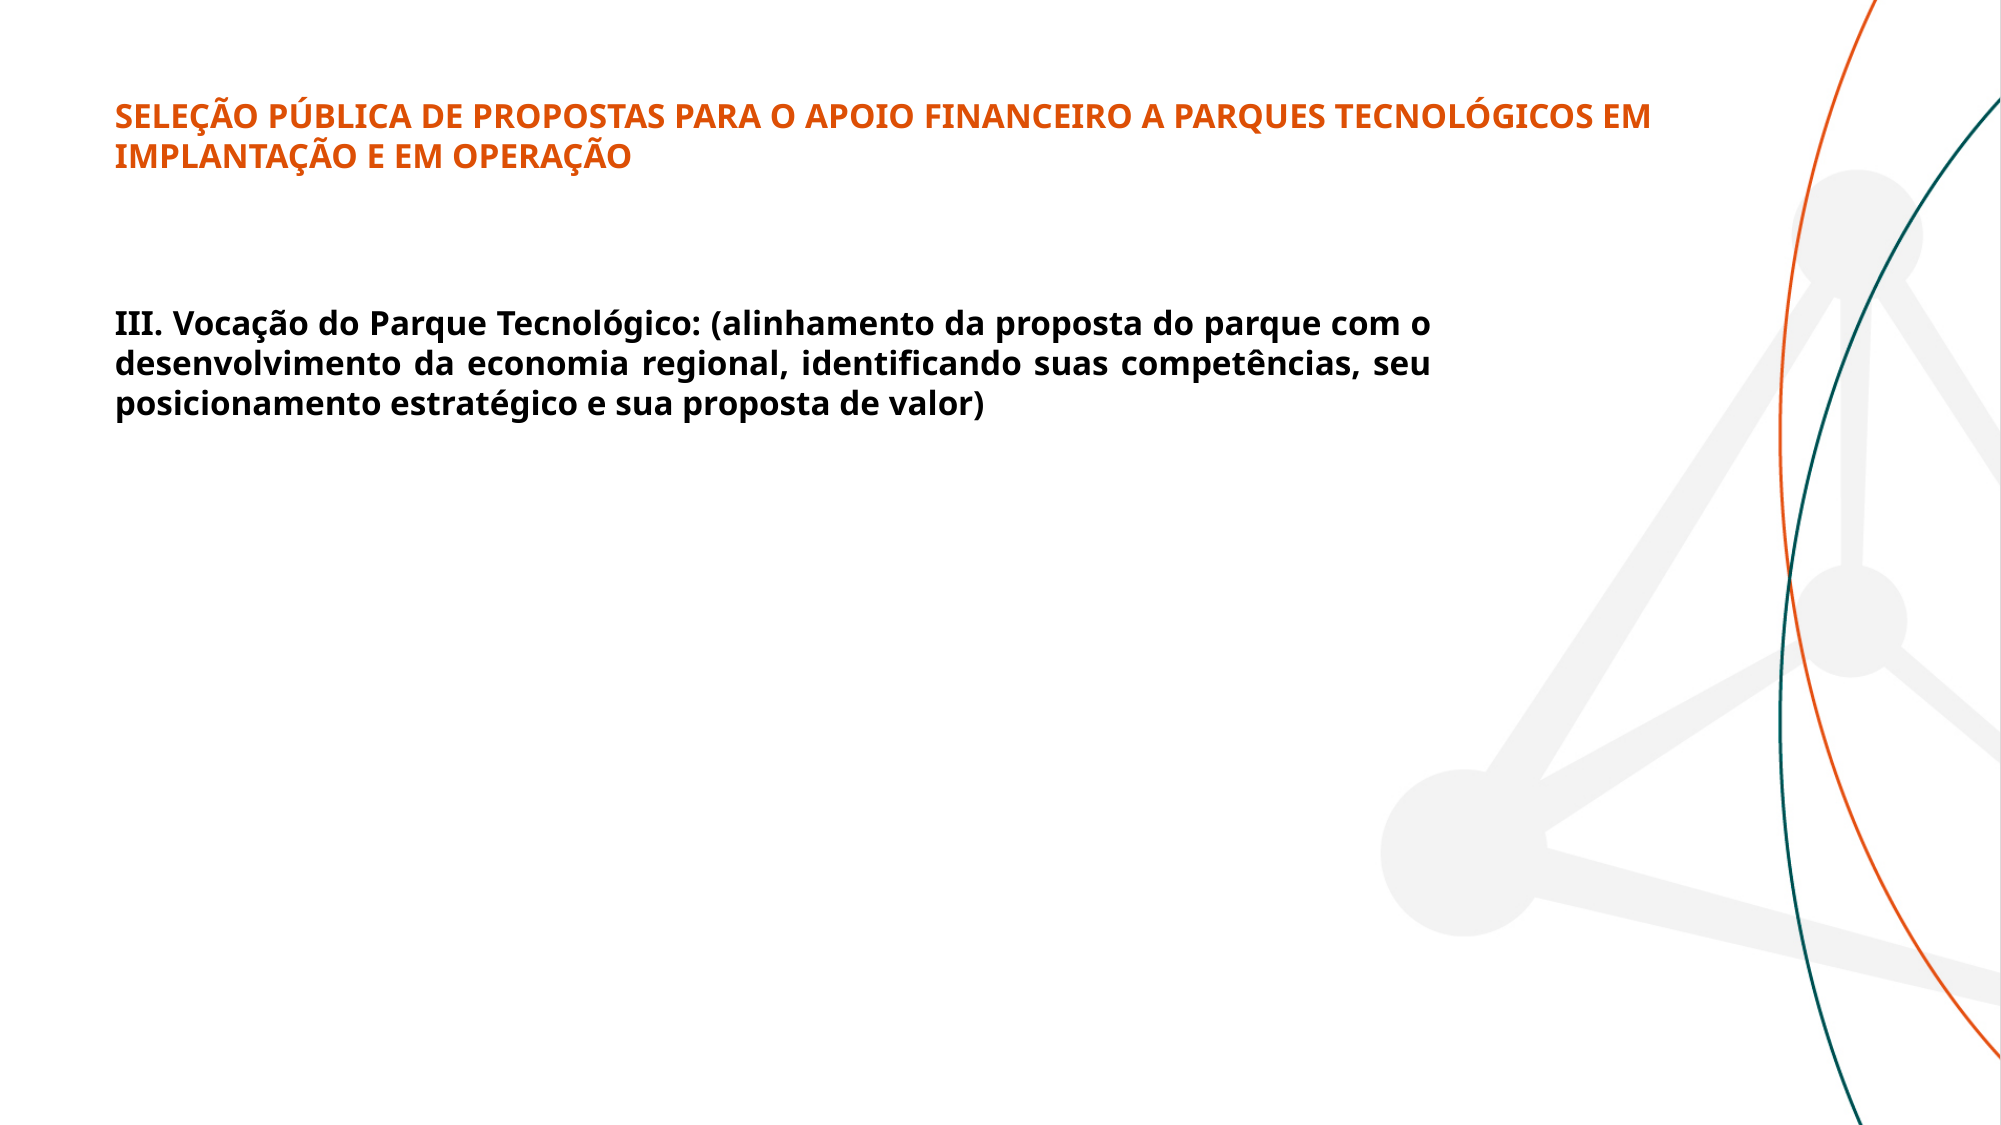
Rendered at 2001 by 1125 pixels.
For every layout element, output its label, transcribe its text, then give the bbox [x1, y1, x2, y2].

text_box SELEÇÃO PÚBLICA DE PROPOSTAS PARA O APOIO FINANCEIRO A PARQUES TECNOLÓGICOS EM IMPLANTAÇÃO E EM OPERAÇÃO [99, 88, 1900, 217]
text_box III. Vocação do Parque Tecnológico: (alinhamento da proposta do parque com o desenvolvimento da economia regional, identificando suas competências, seu posicionamento estratégico e sua proposta de valor) [99, 246, 1514, 662]
